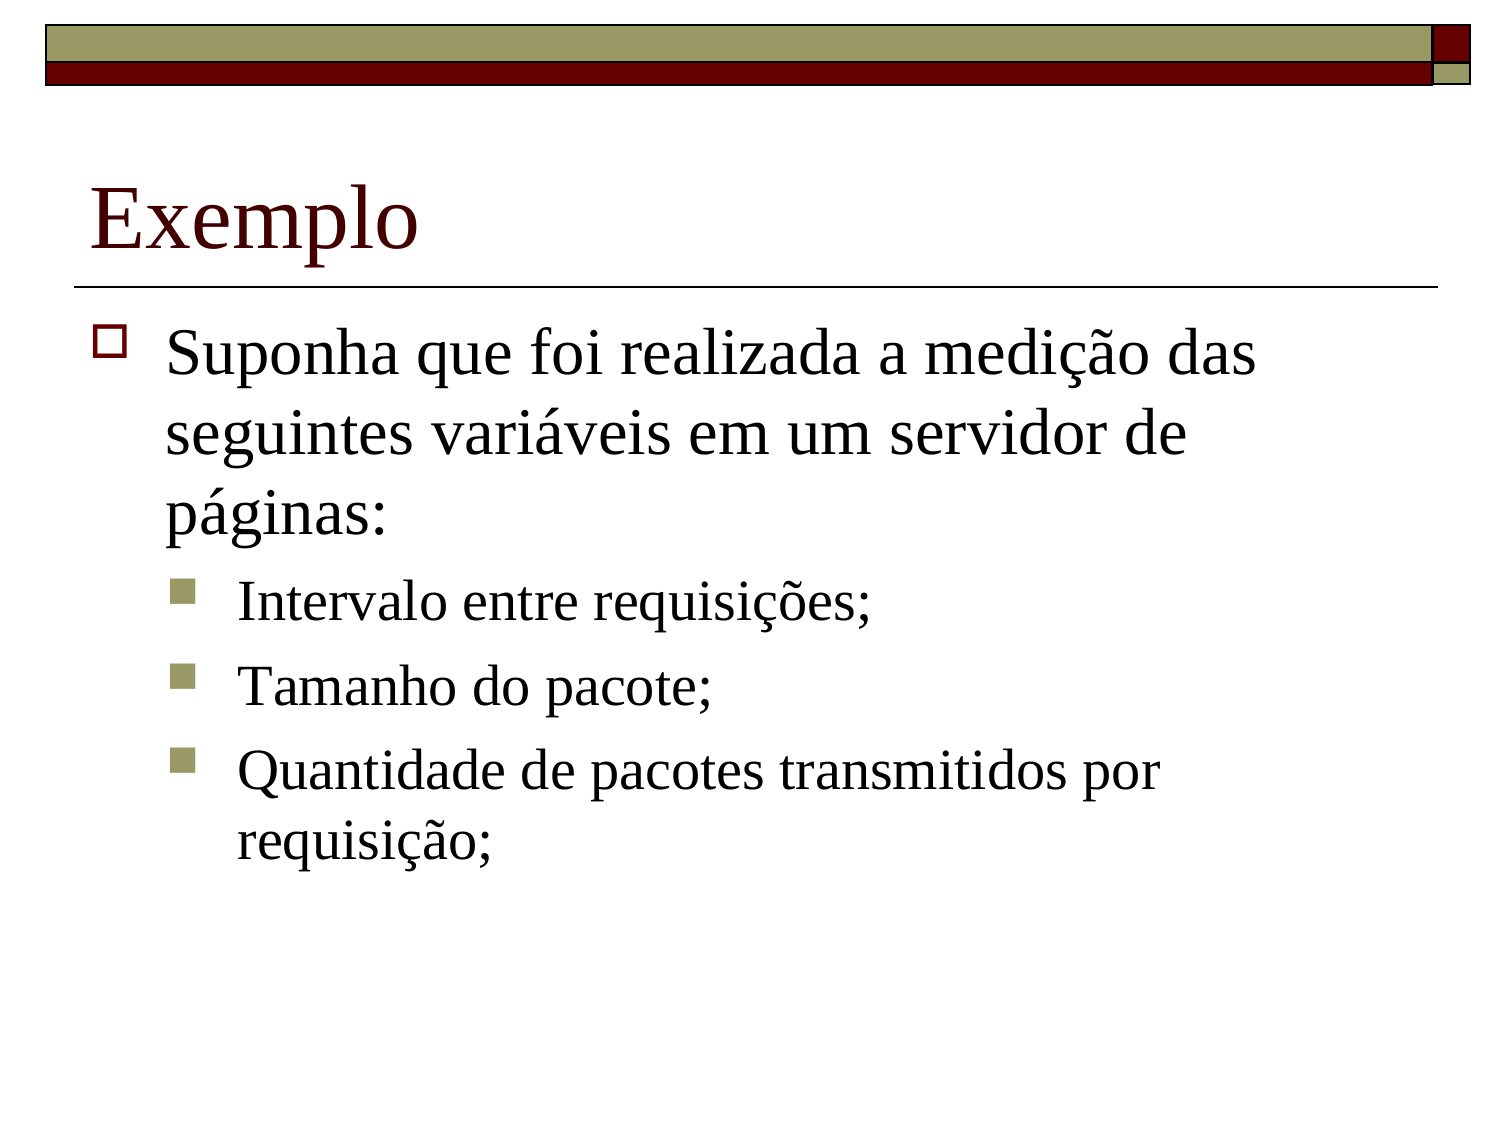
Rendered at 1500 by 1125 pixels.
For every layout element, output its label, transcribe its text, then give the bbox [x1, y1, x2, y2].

title Exemplo [75, 87, 1426, 275]
list Suponha que foi realizada a medição das seguintes variáveis em um servidor de páginas: Intervalo entre requisições; Tamanho do pacote; Quantidade de pacotes transmitidos por requisição; [75, 299, 1426, 1006]
